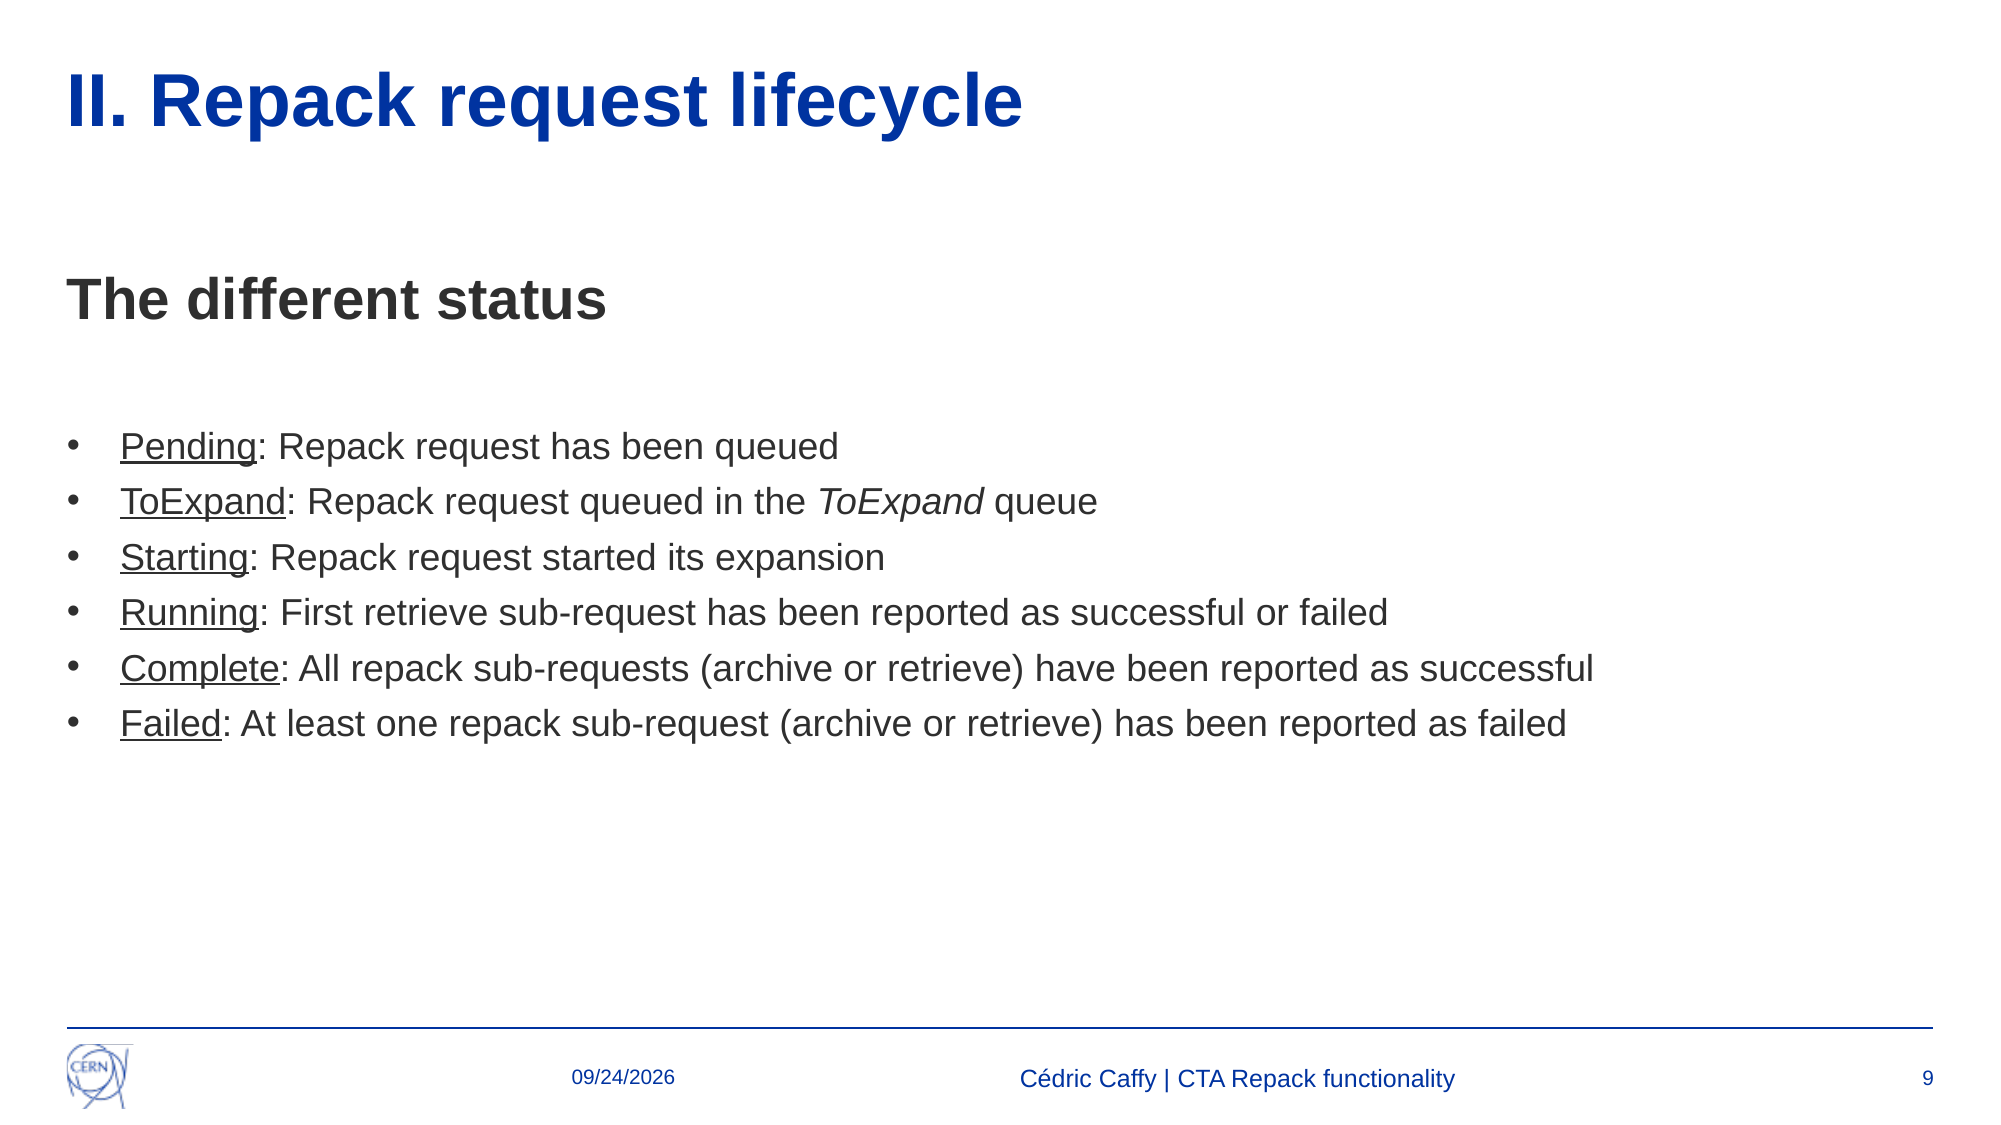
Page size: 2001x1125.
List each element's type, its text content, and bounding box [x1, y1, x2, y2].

slide_number <number> [1822, 1047, 1934, 1108]
slide_number 10/01/2020 [571, 1046, 676, 1107]
footer Cédric Caffy | CTA Repack functionality [698, 1047, 1777, 1108]
title II. Repack request lifecycle [66, 61, 1933, 237]
list The different status Pending: Repack request has been queued ToExpand: Repack request queued in the ToExpand queue Starting: Repack request started its expansion Running: First retrieve sub-request has been reported as successful or failed Complete: All repack sub-requests (archive or retrieve) have been reported as successful Failed: At least one repack sub-request (archive or retrieve) has been reported as failed [66, 261, 1876, 1018]
